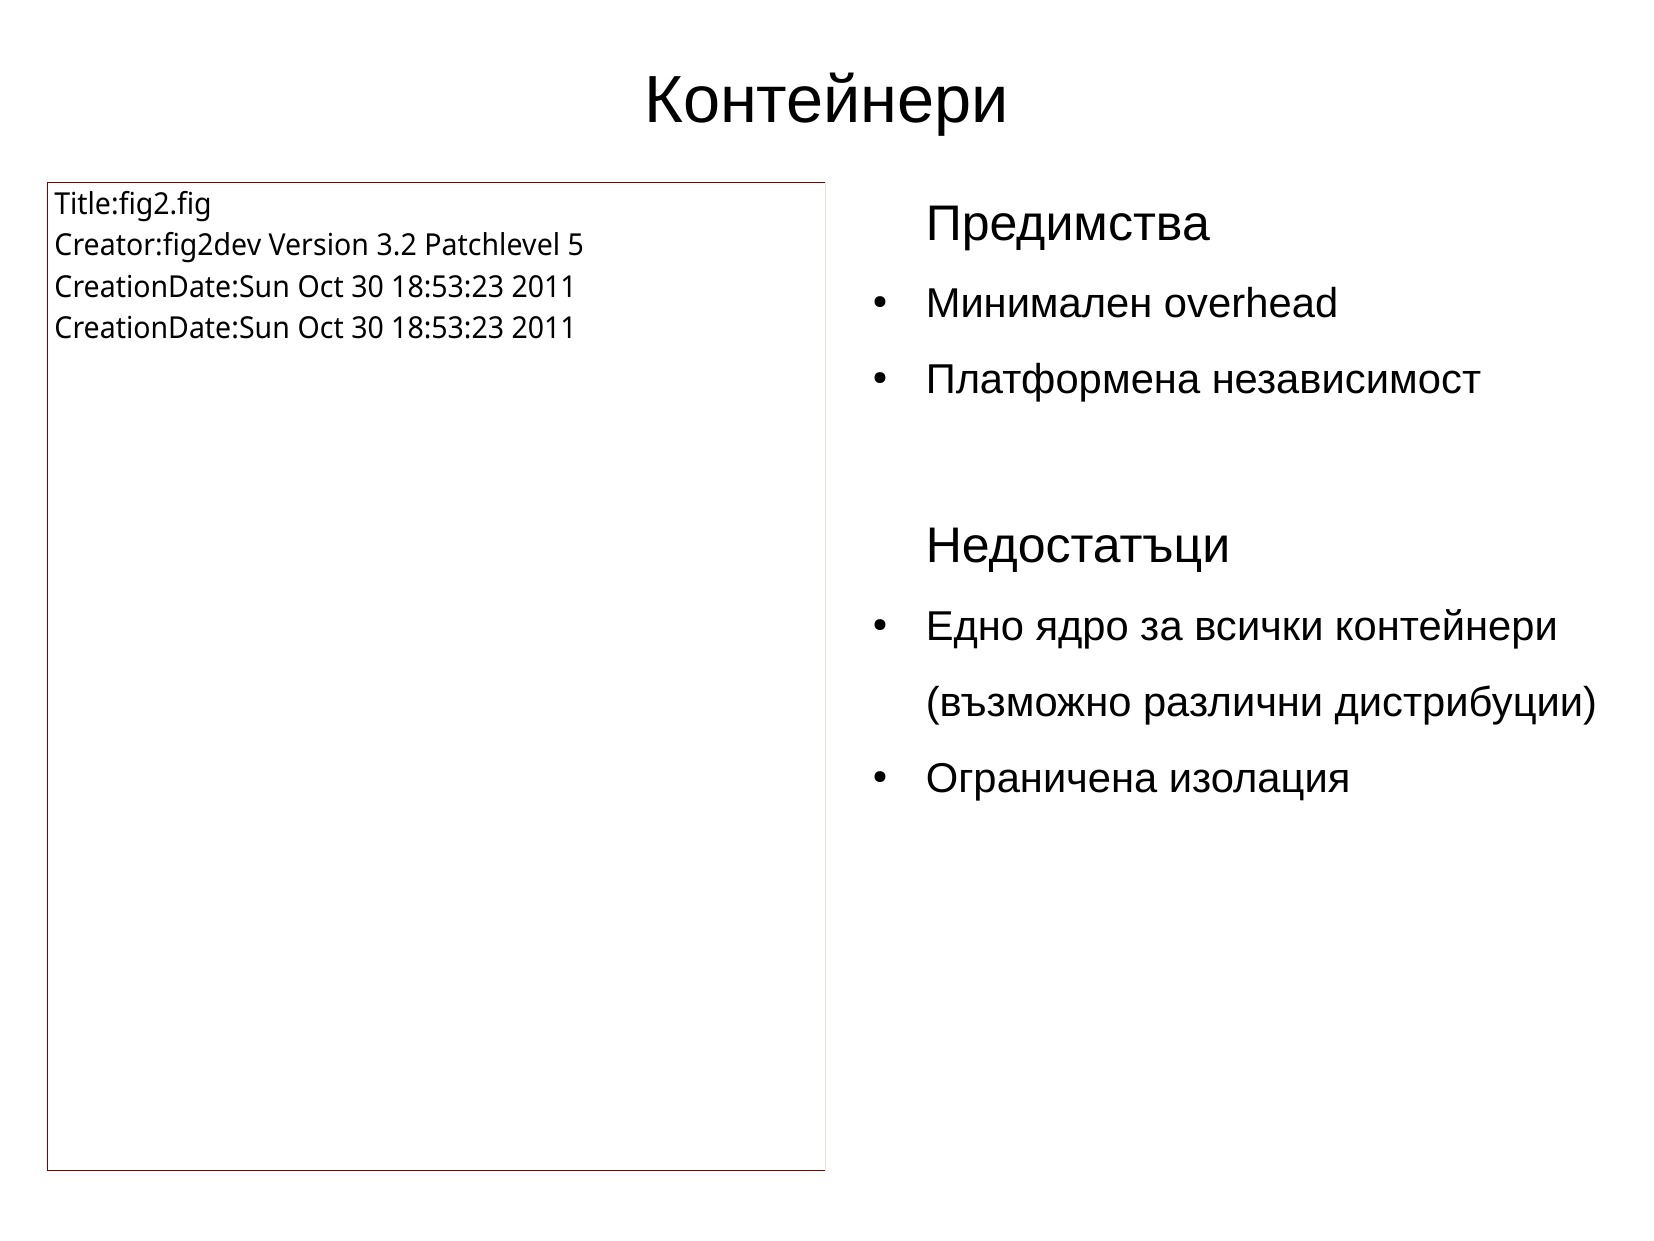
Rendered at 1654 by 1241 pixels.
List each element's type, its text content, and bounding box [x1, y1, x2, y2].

list Предимства Минимален overhead Платформена независимост Недостатъци Едно ядро за всички контейнери (възможно различни дистрибуции) Ограничена изолация [855, 195, 1606, 1156]
title Контейнери [82, 49, 1571, 151]
picture [45, 180, 826, 1171]
